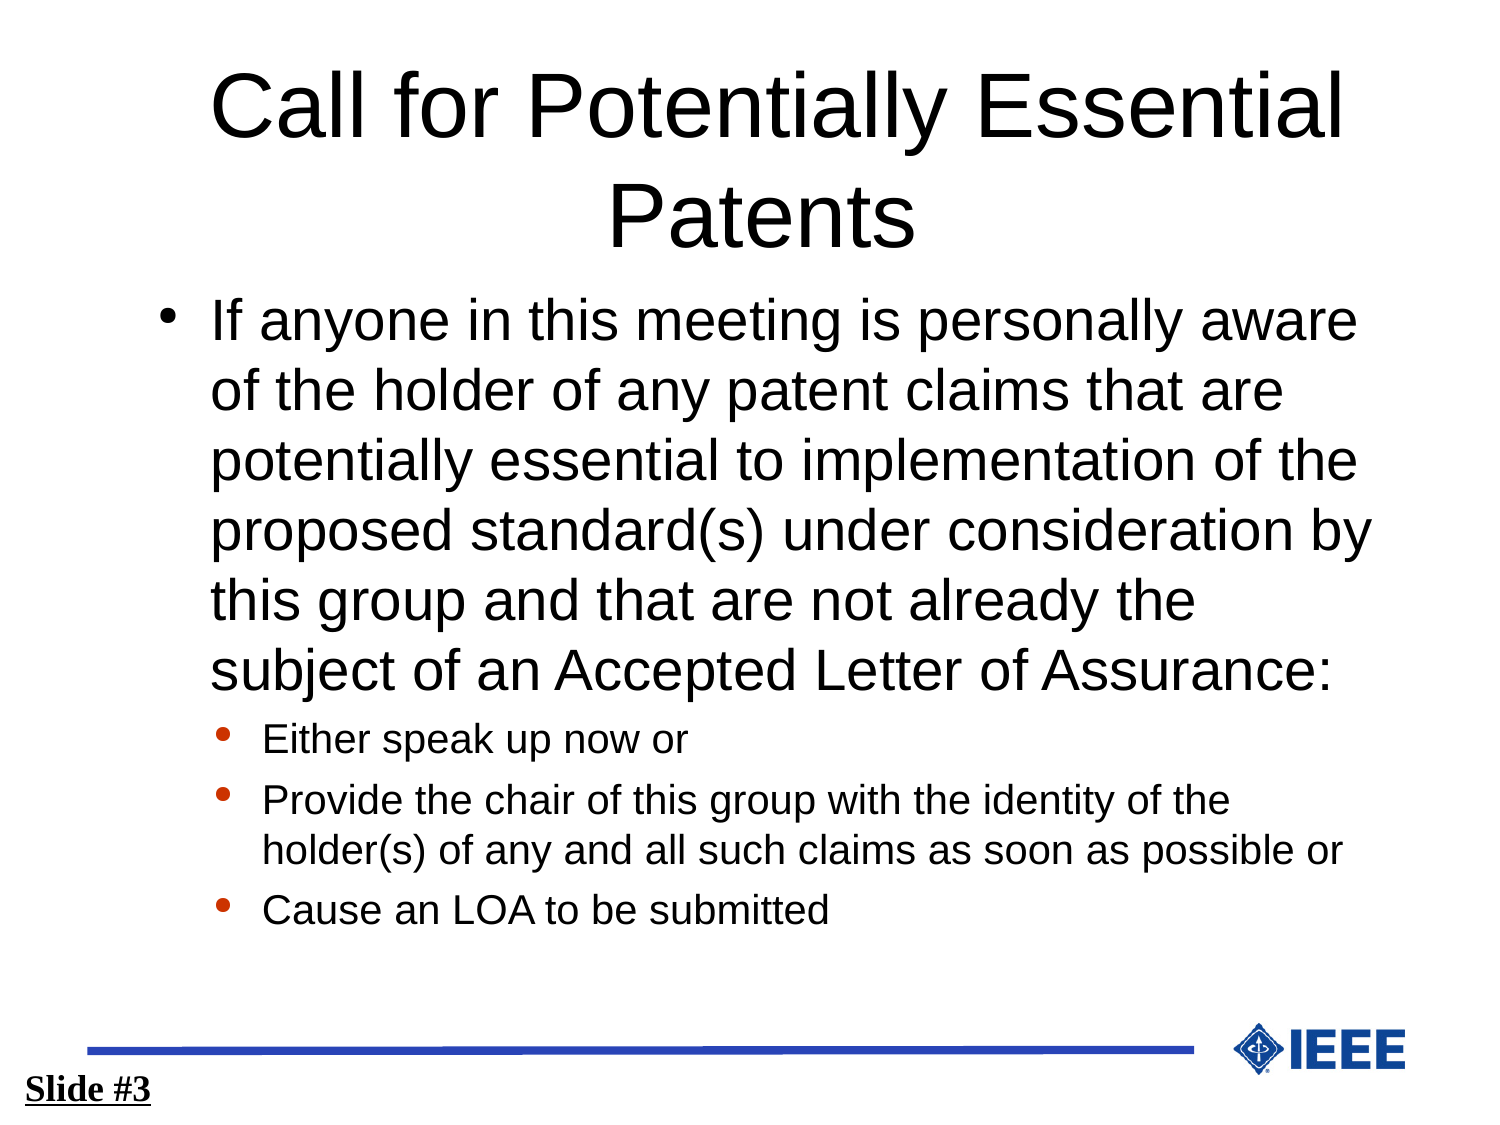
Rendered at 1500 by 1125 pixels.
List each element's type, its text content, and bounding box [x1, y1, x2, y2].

text_box Slide #3 [10, 1056, 167, 1117]
list If anyone in this meeting is personally aware of the holder of any patent claims that are potentially essential to implementation of the proposed standard(s) under consideration by this group and that are not already the subject of an Accepted Letter of Assurance: Either speak up now or Provide the chair of this group with the identity of the holder(s) of any and all such claims as soon as possible or Cause an LOA to be submitted [125, 275, 1401, 951]
picture [1230, 1021, 1406, 1076]
title Call for Potentially Essential Patents [50, 38, 1476, 274]
